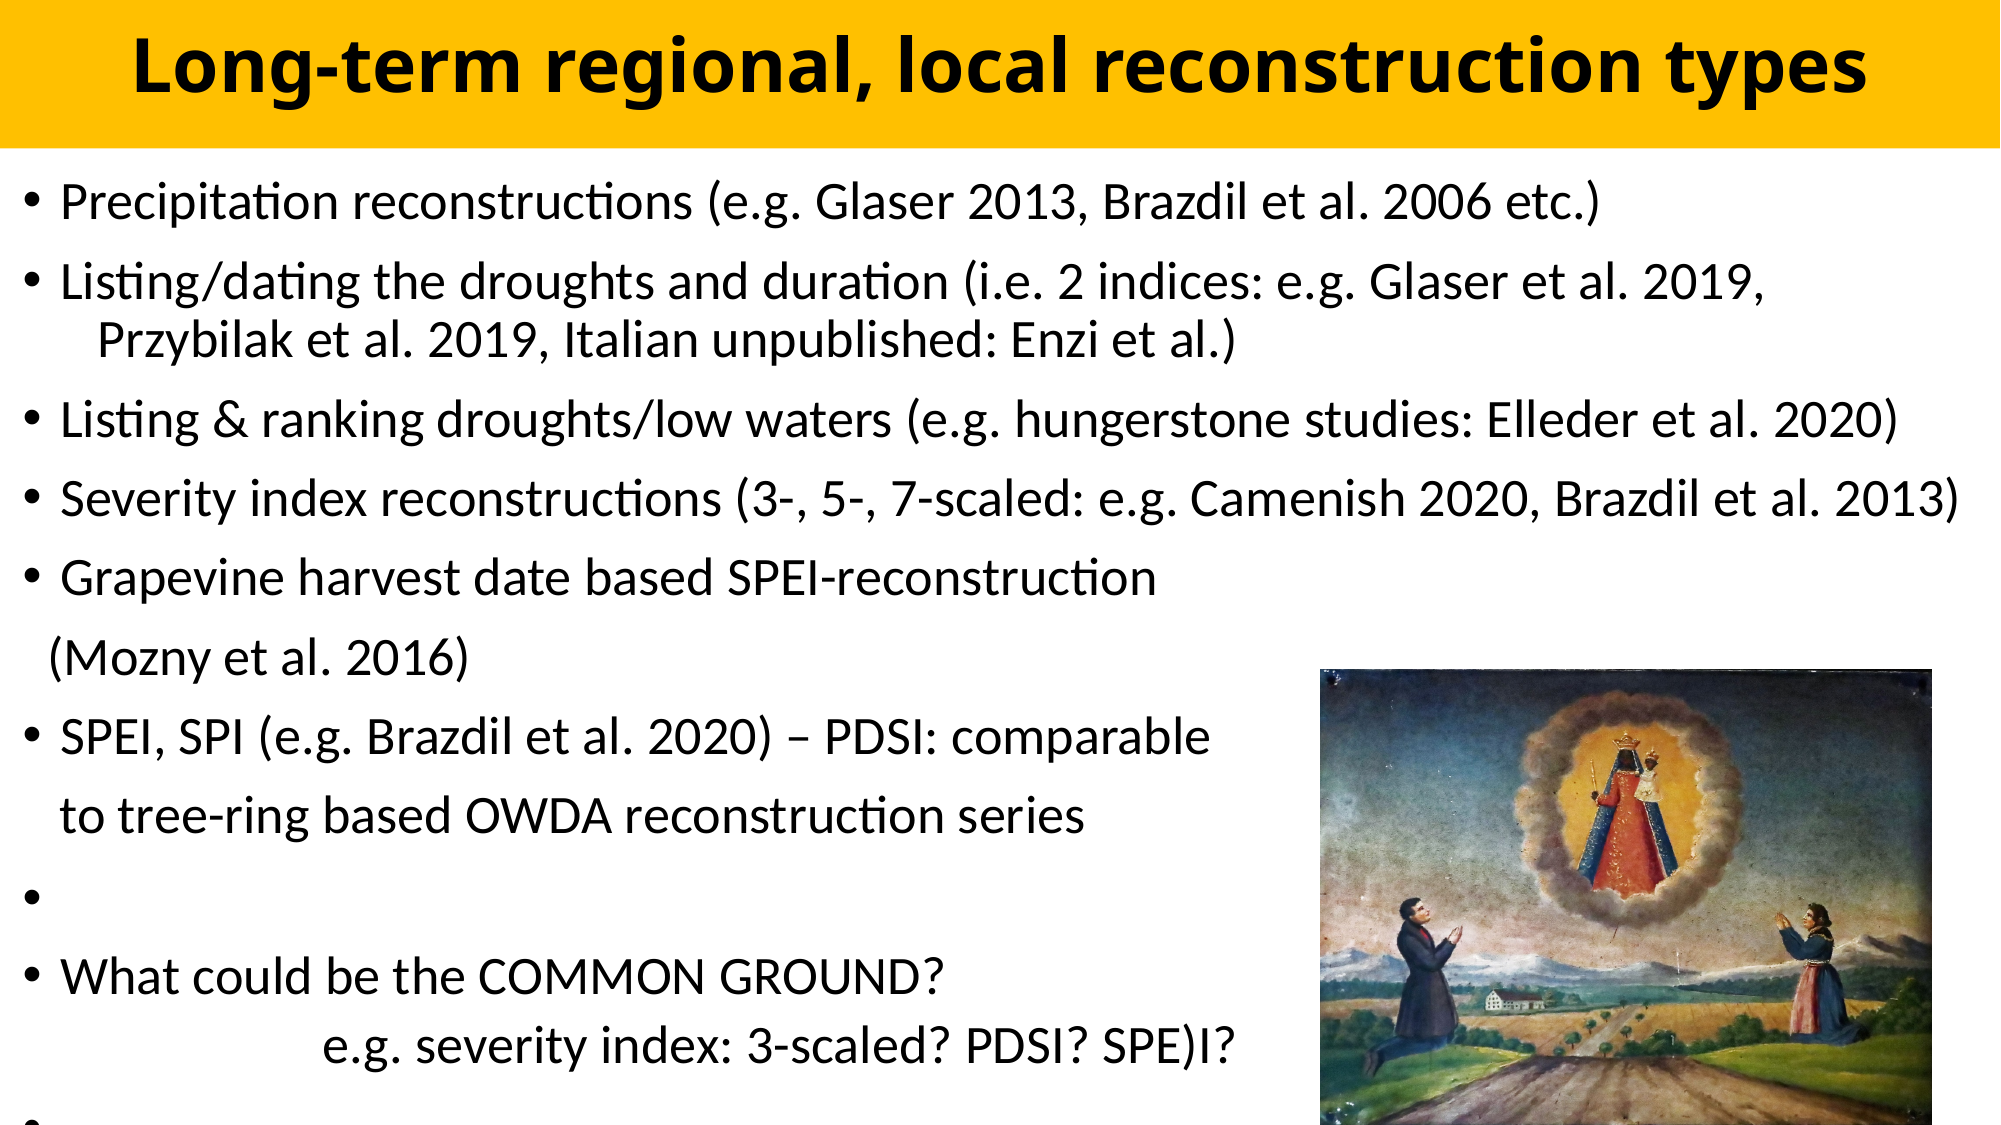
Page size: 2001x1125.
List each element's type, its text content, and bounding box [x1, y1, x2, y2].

list Precipitation reconstructions (e.g. Glaser 2013, Brazdil et al. 2006 etc.) Listing/dating the droughts and duration (i.e. 2 indices: e.g. Glaser et al. 2019, Przybilak et al. 2019, Italian unpublished: Enzi et al.) Listing & ranking droughts/low waters (e.g. hungerstone studies: Elleder et al. 2020) Severity index reconstructions (3-, 5-, 7-scaled: e.g. Camenish 2020, Brazdil et al. 2013) Grapevine harvest date based SPEI-reconstruction (Mozny et al. 2016) SPEI, SPI (e.g. Brazdil et al. 2020) – PDSI: comparable to tree-ring based OWDA reconstruction series What could be the COMMON GROUND? e.g. severity index: 3-scaled? PDSI? SPE)I? [7, 165, 1993, 1125]
picture [1320, 669, 1932, 1125]
title Long-term regional, local reconstruction types [0, 0, 2000, 149]
